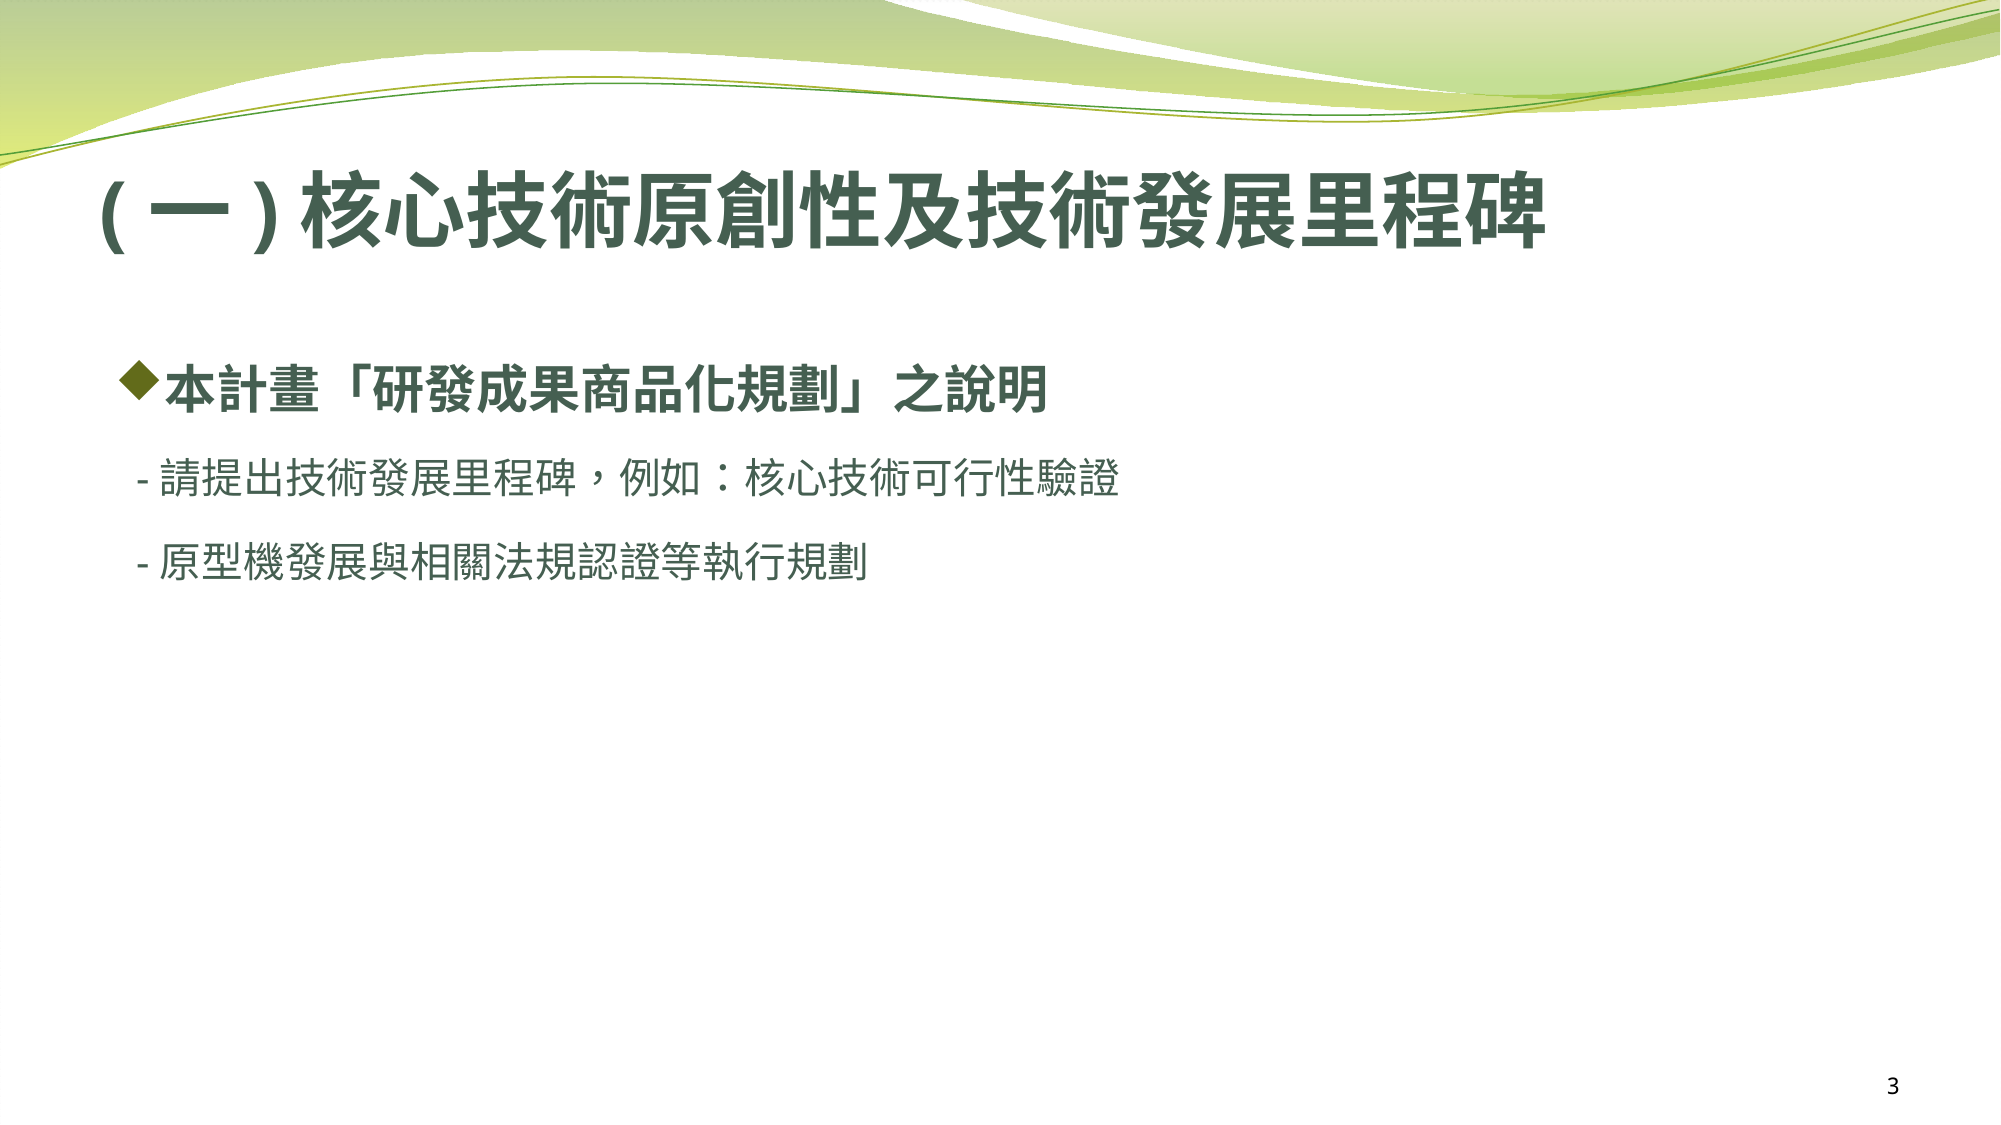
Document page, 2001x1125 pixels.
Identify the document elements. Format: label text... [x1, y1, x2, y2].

slide_number <編號> [1733, 1042, 1900, 1103]
title (一)核心技術原創性及技術發展里程碑 [99, 70, 1900, 258]
list 本計畫「研發成果商品化規劃」之說明 -請提出技術發展里程碑，例如：核心技術可行性驗證 -原型機發展與相關法規認證等執行規劃 [99, 317, 1900, 1038]
